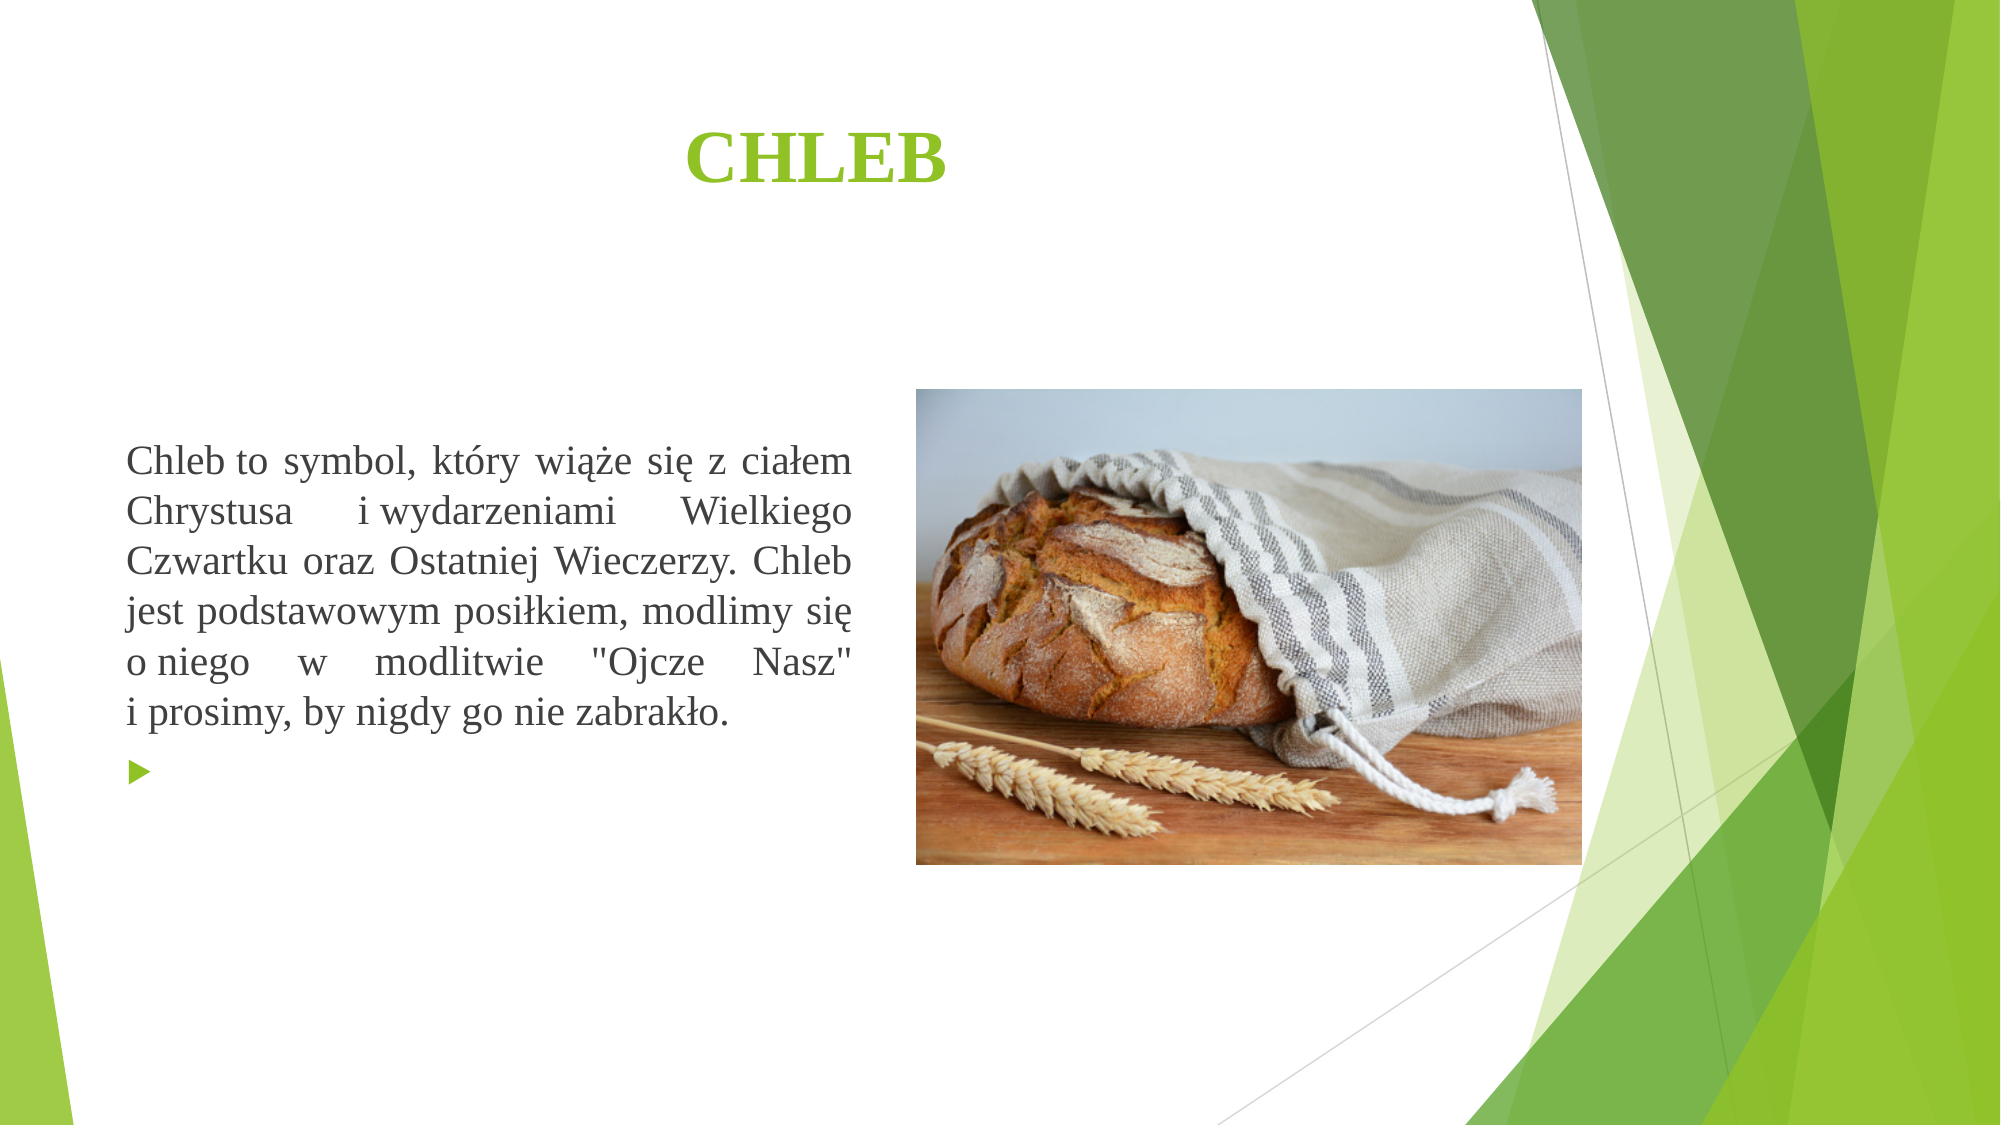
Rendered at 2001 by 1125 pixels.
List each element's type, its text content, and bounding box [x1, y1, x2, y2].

list Chleb to symbol, który wiąże się z ciałem Chrystusa i wydarzeniami Wielkiego Czwartku oraz Ostatniej Wieczerzy. Chleb jest podstawowym posiłkiem, modlimy się o niego w modlitwie "Ojcze Nasz" i prosimy, by nigdy go nie zabrakło. [111, 354, 889, 992]
picture [916, 389, 1582, 865]
title CHLEB [111, 99, 1522, 317]
